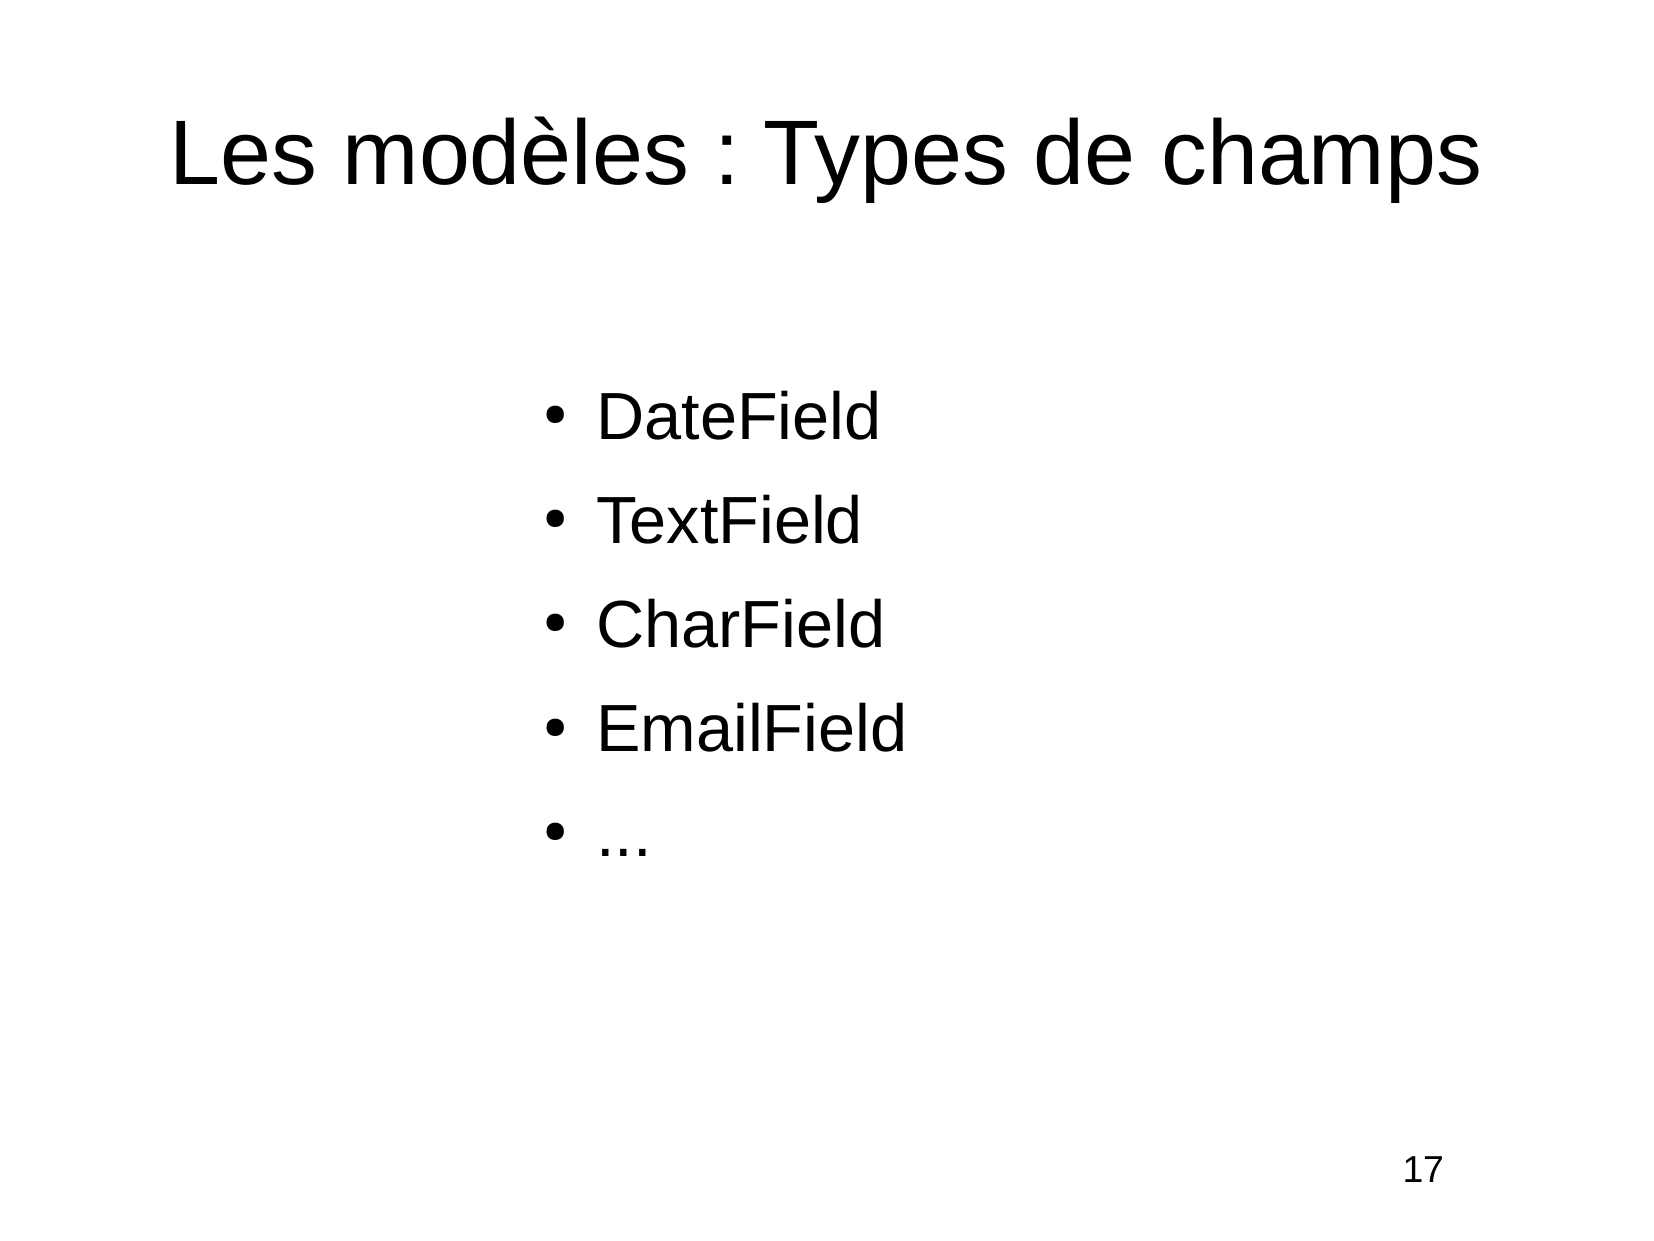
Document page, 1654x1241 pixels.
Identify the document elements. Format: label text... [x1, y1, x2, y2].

title Les modèles : Types de champs [82, 49, 1571, 257]
list DateField TextField CharField EmailField ... [525, 378, 1034, 1004]
